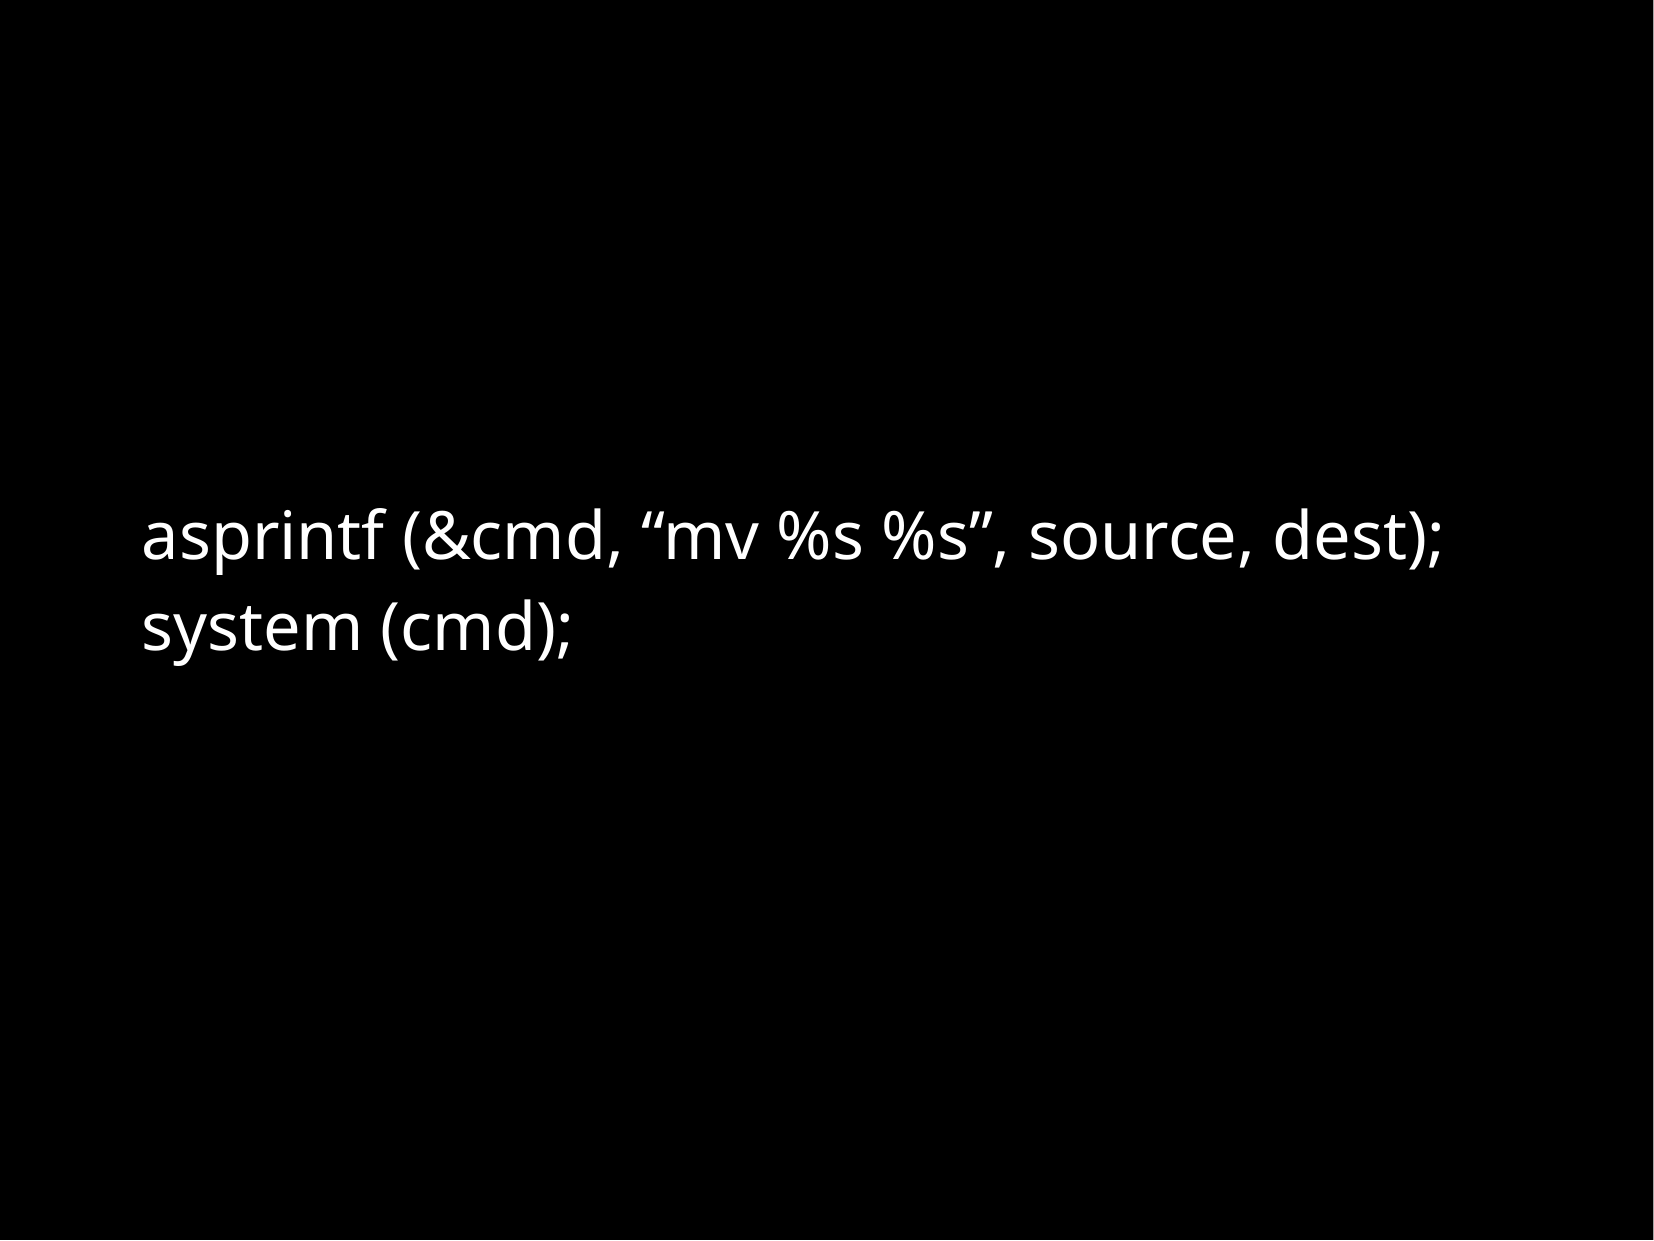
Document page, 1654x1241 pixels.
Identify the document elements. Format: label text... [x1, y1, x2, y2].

subtitle asprintf (&cmd, “mv %s %s”, source, dest); system (cmd); [82, 56, 1571, 1102]
